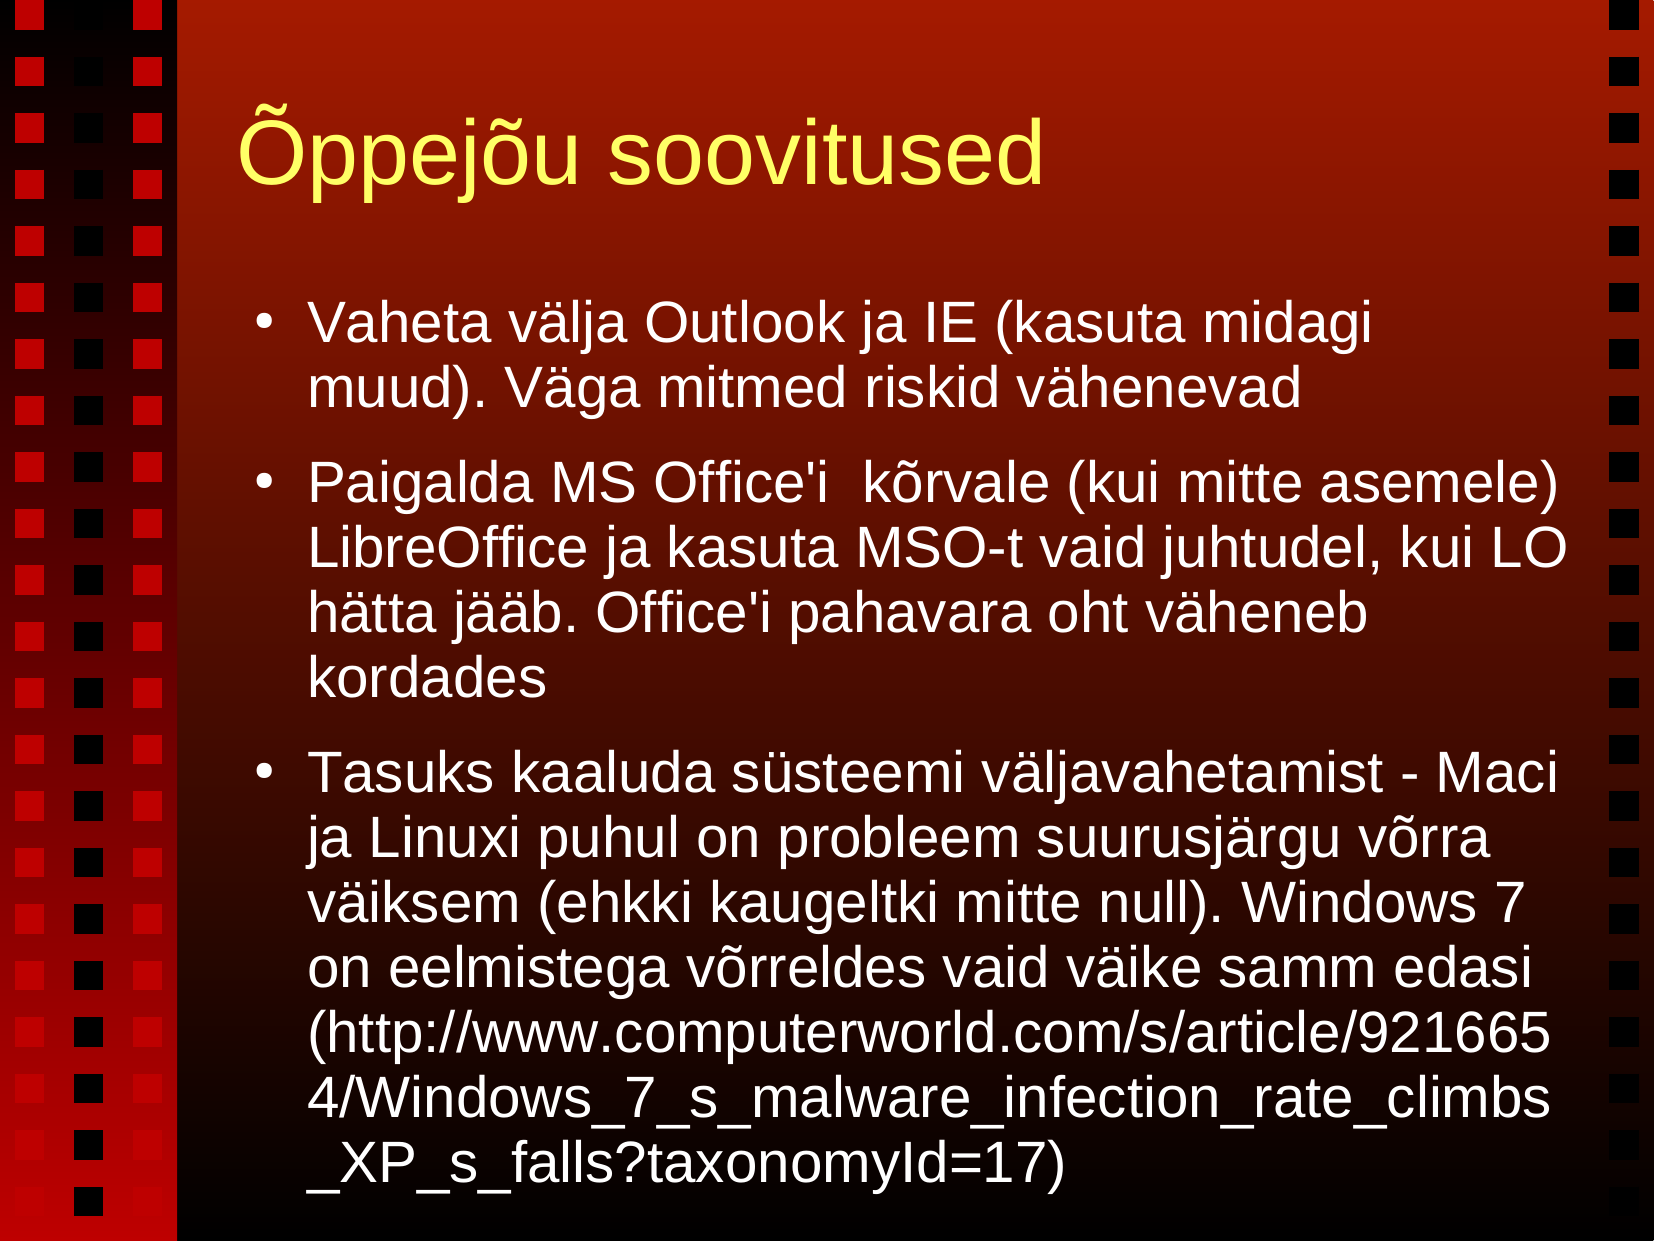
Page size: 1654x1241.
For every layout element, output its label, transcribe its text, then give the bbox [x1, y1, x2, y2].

title Õppejõu soovitused [236, 49, 1571, 257]
list Vaheta välja Outlook ja IE (kasuta midagi muud). Väga mitmed riskid vähenevad Paigalda MS Office'i kõrvale (kui mitte asemele) LibreOffice ja kasuta MSO-t vaid juhtudel, kui LO hätta jääb. Office'i pahavara oht väheneb kordades Tasuks kaaluda süsteemi väljavahetamist - Maci ja Linuxi puhul on probleem suurusjärgu võrra väiksem (ehkki kaugeltki mitte null). Windows 7 on eelmistega võrreldes vaid väike samm edasi (http://www.computerworld.com/s/article/9216654/Windows_7_s_malware_infection_rate_climbs_XP_s_falls?taxonomyId=17) [236, 290, 1571, 1195]
